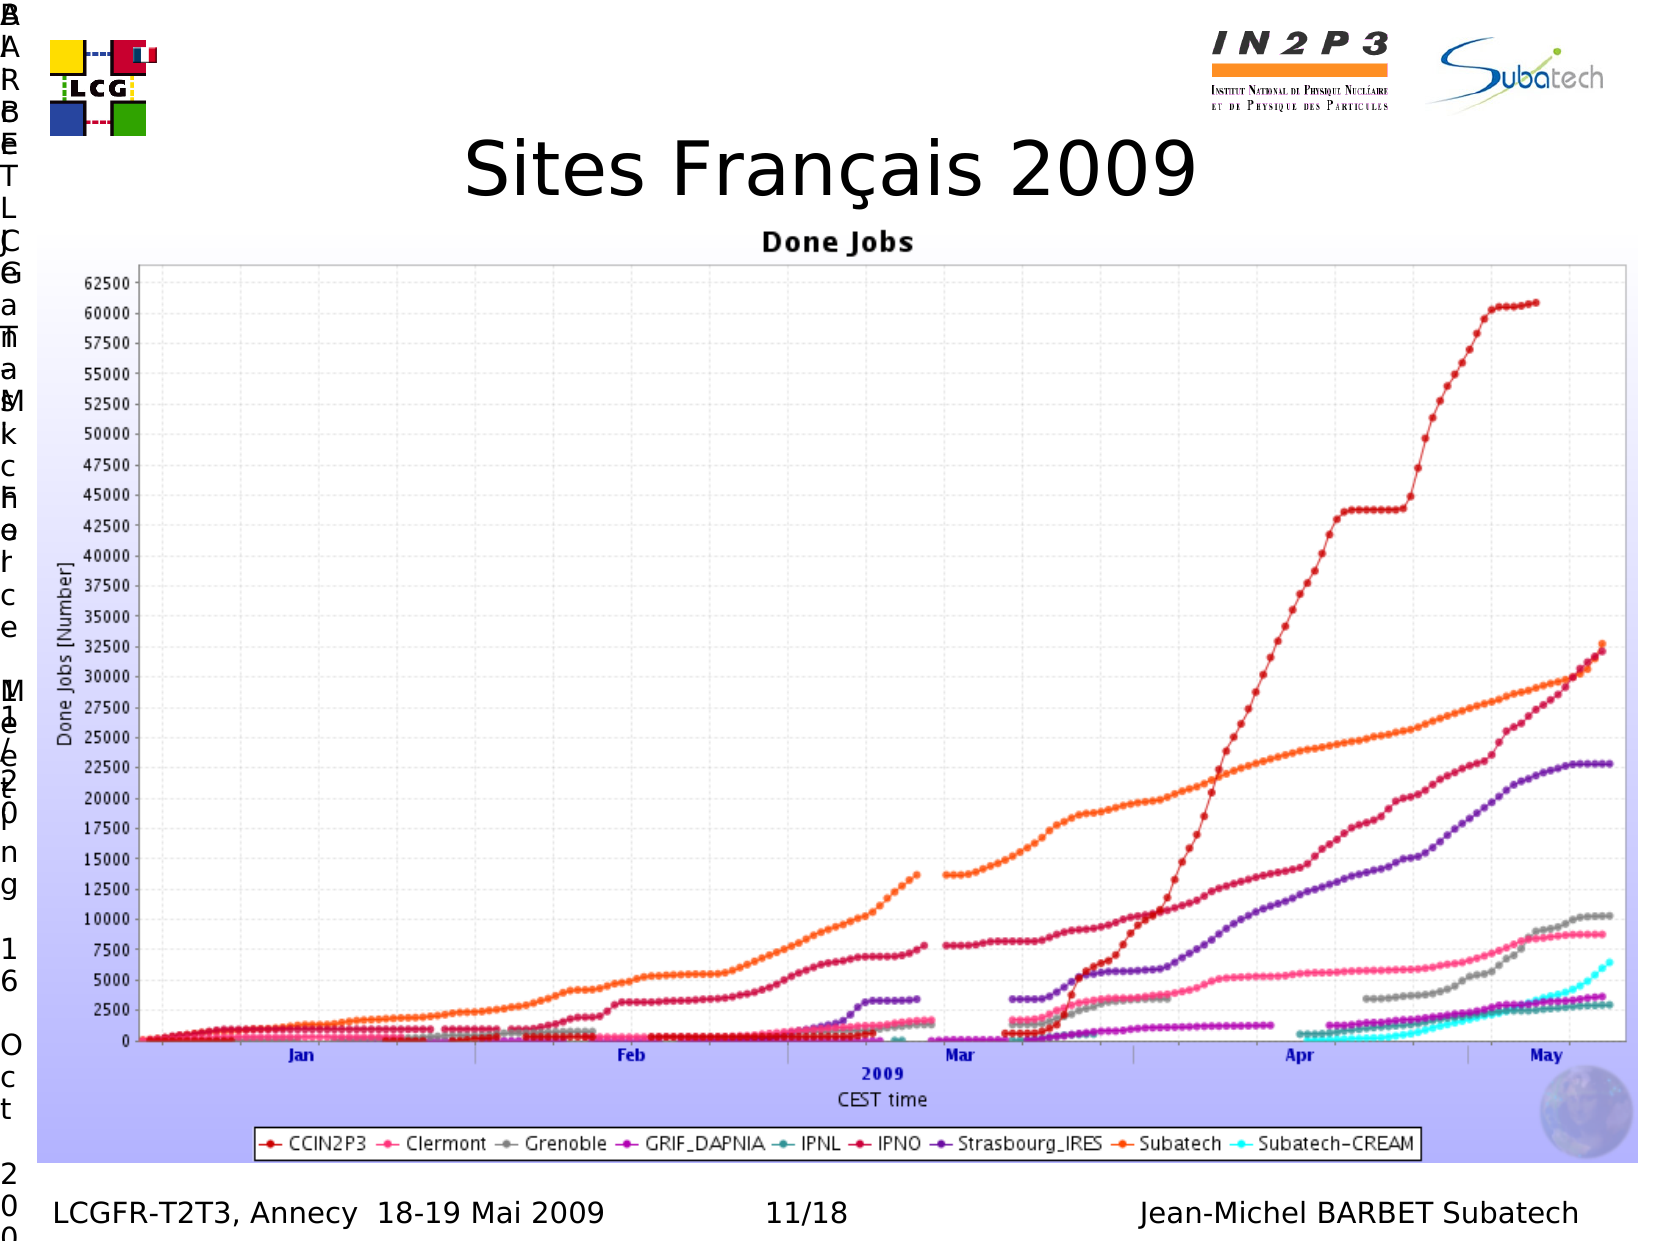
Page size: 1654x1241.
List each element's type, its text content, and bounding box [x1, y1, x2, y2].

picture [37, 224, 1638, 1163]
picture [1210, 21, 1388, 75]
picture [1425, 37, 1603, 116]
title Sites Français 2009 [125, 75, 1538, 224]
picture [50, 40, 159, 136]
